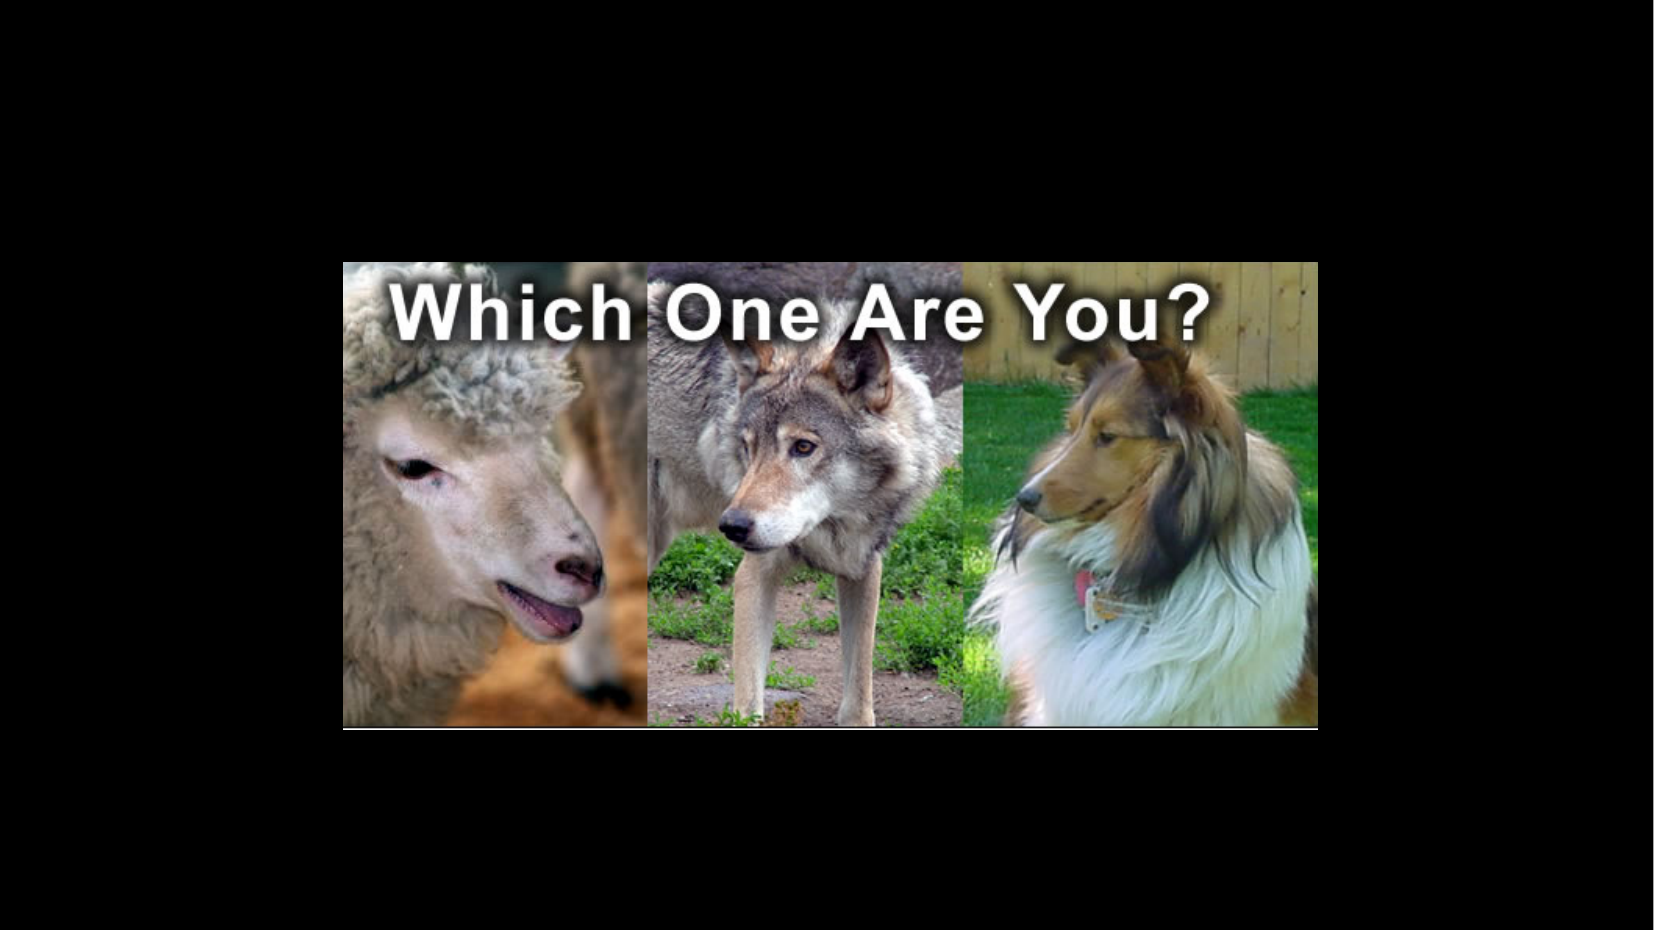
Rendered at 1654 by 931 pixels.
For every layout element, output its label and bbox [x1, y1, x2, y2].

picture [343, 262, 1318, 730]
